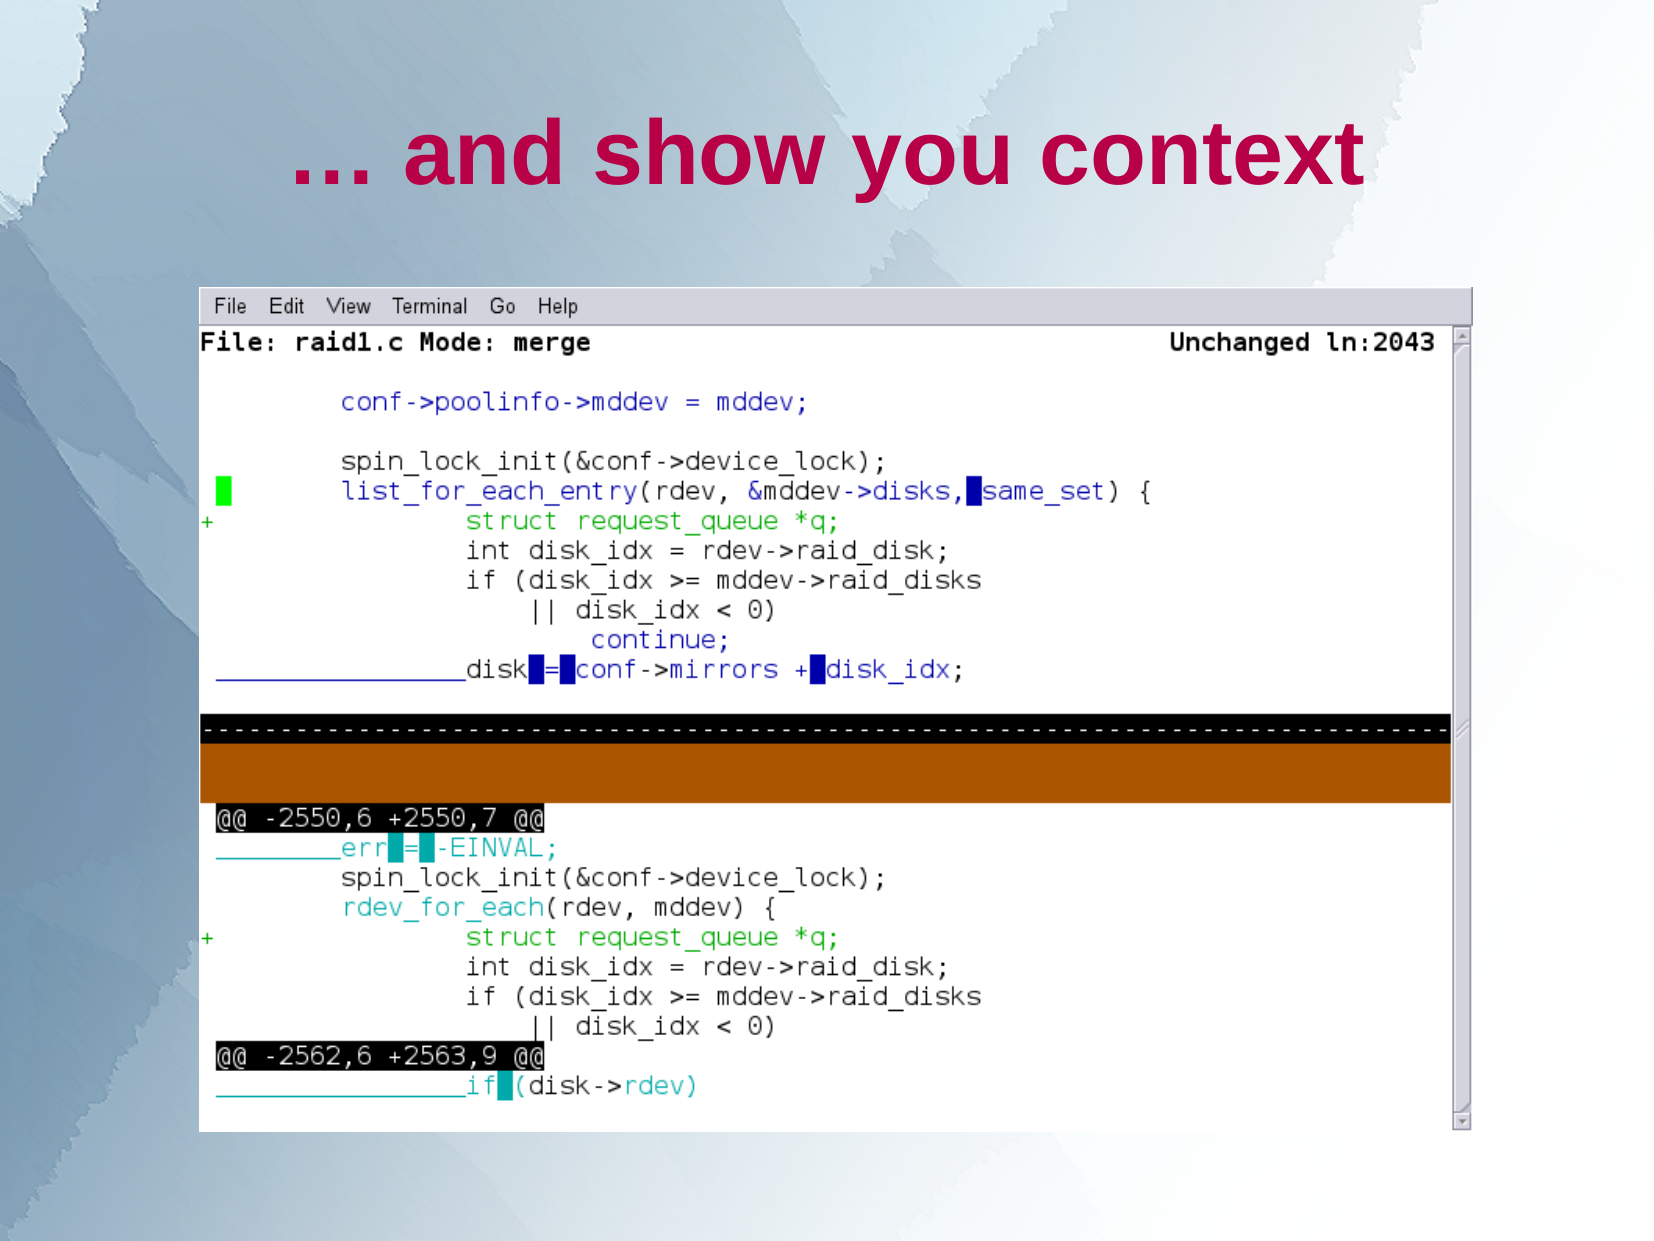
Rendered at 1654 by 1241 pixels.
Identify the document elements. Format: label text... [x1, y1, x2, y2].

title … and show you context [82, 49, 1571, 257]
picture [0, 0, 1654, 1241]
